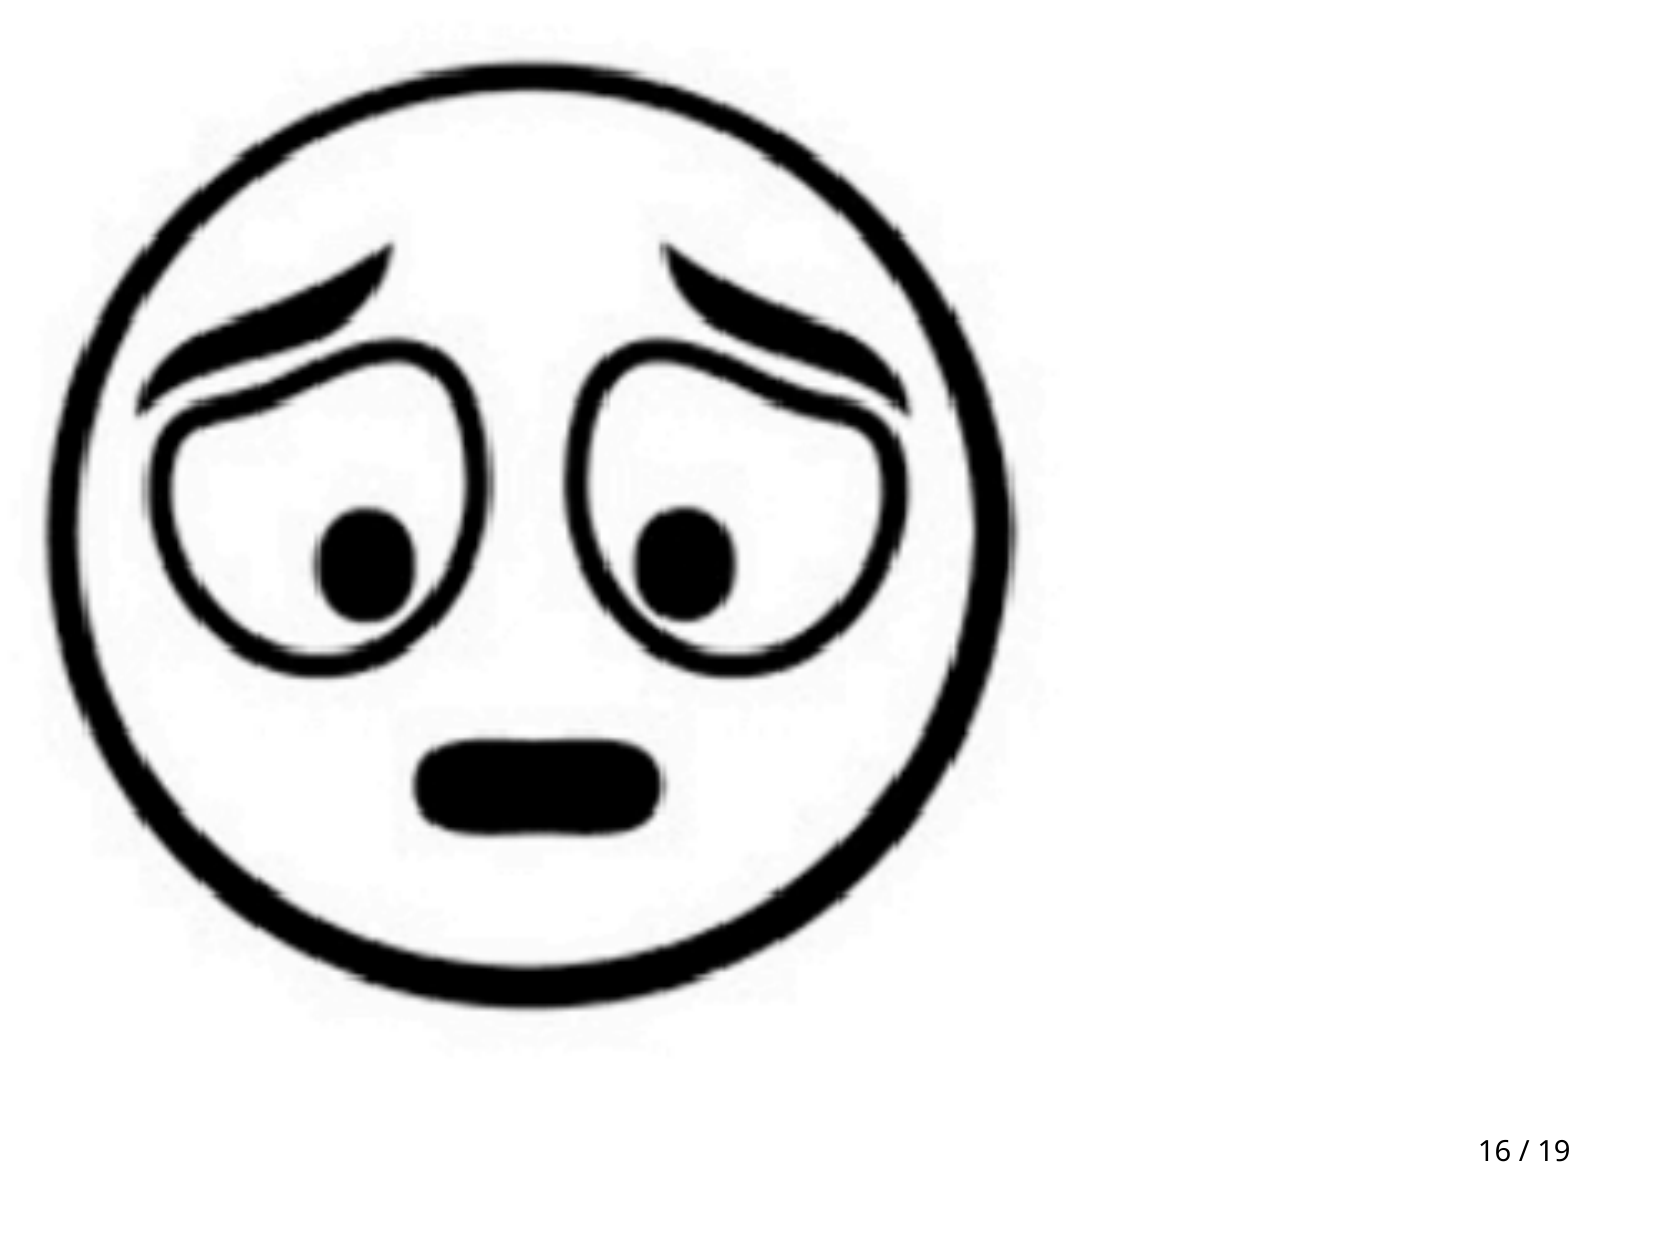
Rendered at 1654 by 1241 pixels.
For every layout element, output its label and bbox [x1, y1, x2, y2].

picture [0, 0, 1066, 1075]
